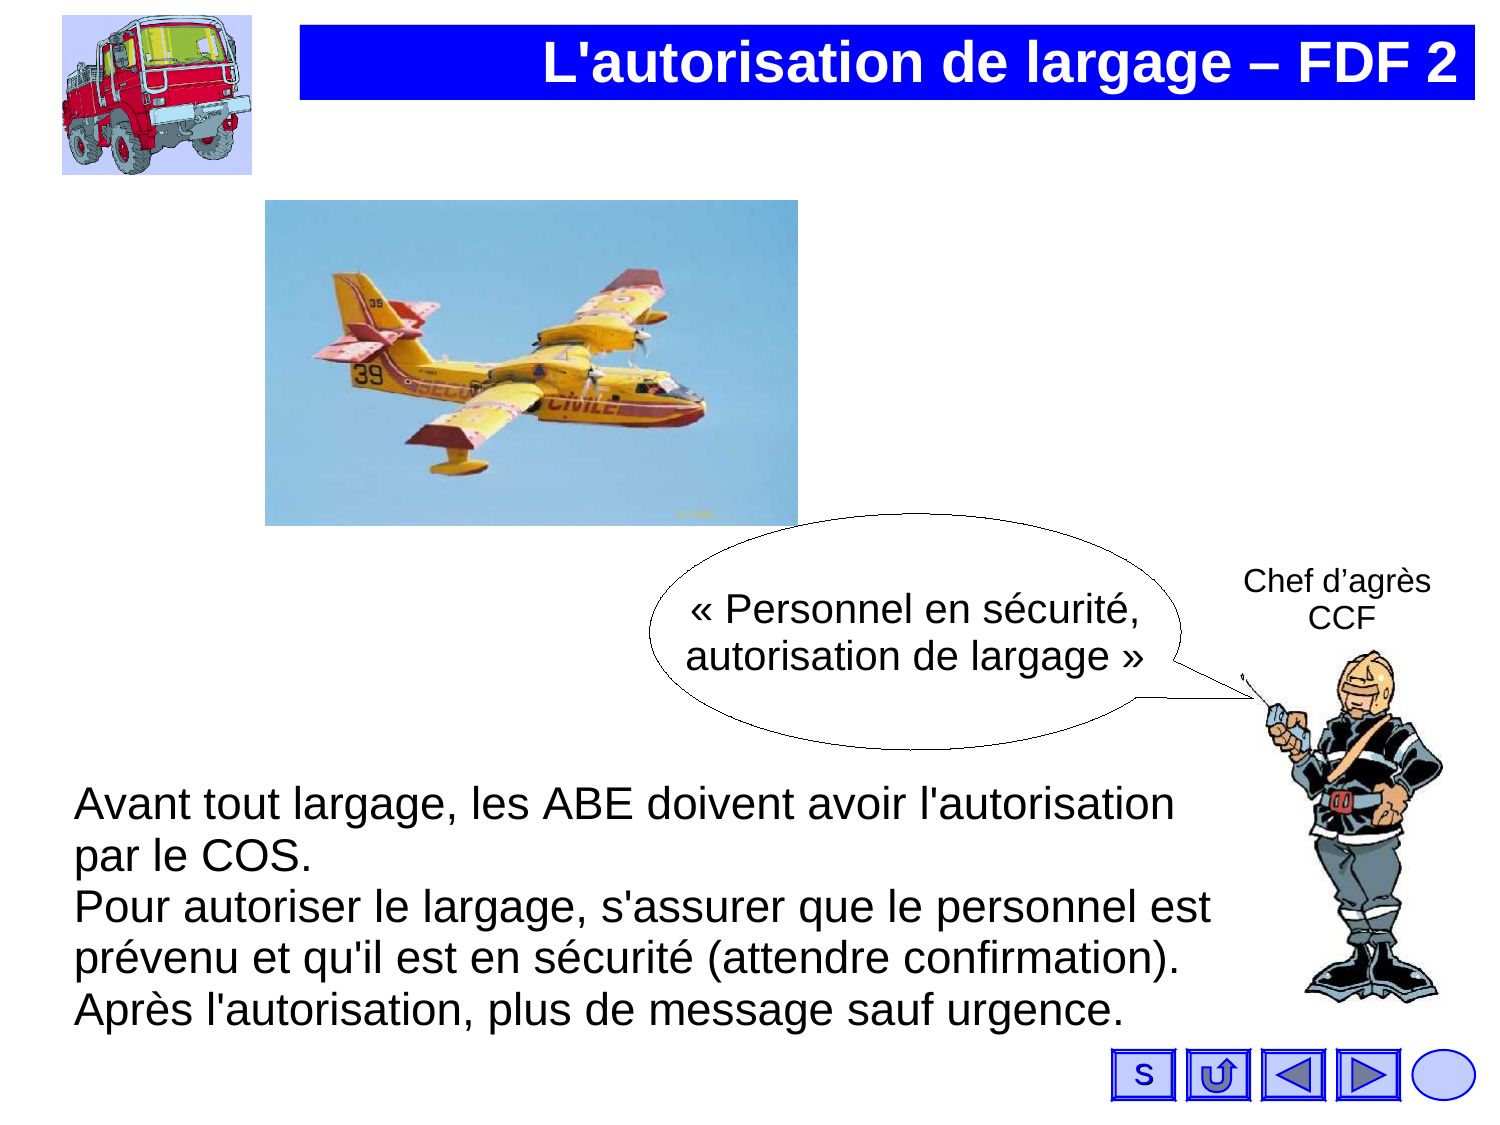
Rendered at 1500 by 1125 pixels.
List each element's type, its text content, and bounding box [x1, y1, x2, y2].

picture [265, 200, 798, 526]
picture [1240, 649, 1443, 1004]
text_box Avant tout largage, les ABE doivent avoir l'autorisation par le COS. Pour autoriser le largage, s'assurer que le personnel est prévenu et qu'il est en sécurité (attendre confirmation). Après l'autorisation, plus de message sauf urgence. [59, 770, 1241, 1043]
text_box Chef d’agrès CCF [1228, 555, 1447, 645]
text_box [1412, 1049, 1476, 1101]
text_box « Personnel en sécurité, autorisation de largage » [667, 578, 1164, 688]
text_box L'autorisation de largage – FDF 2 [299, 24, 1475, 100]
